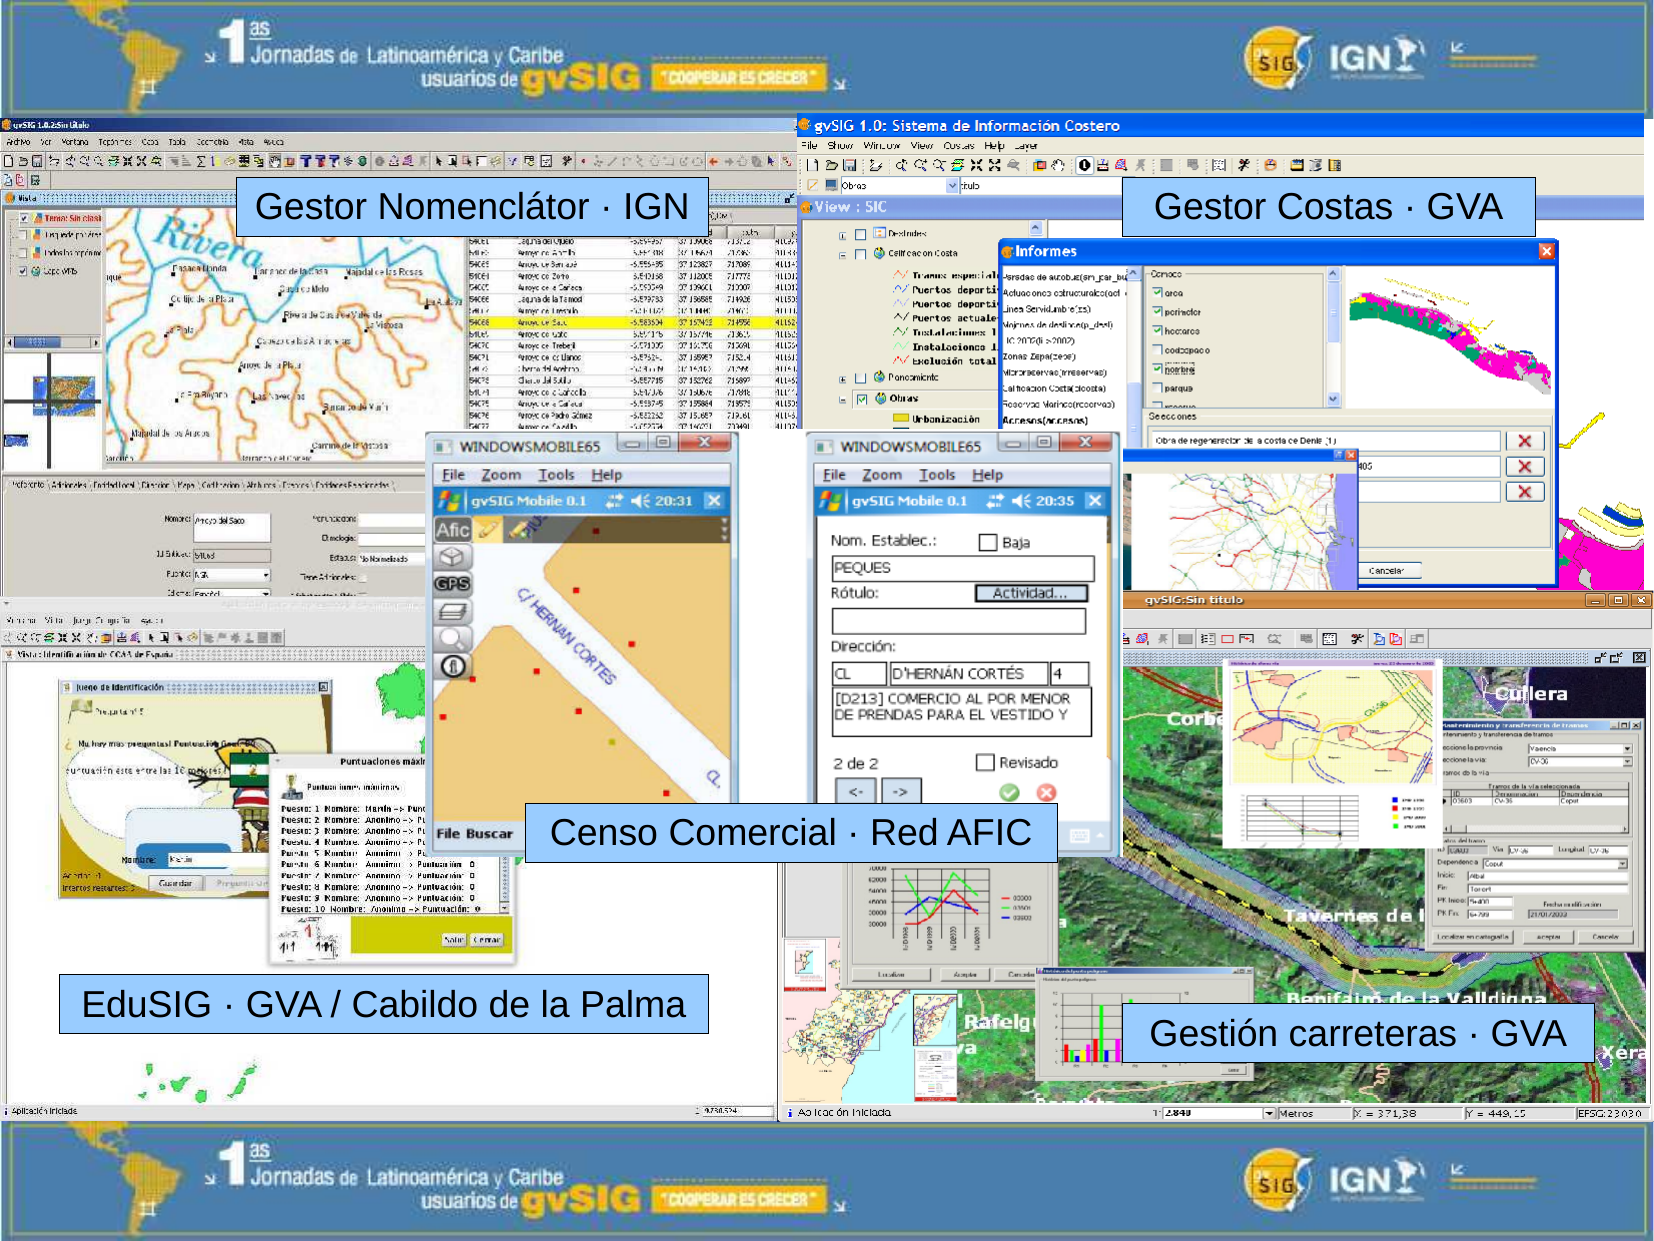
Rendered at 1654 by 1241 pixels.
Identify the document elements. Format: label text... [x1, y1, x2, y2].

text_box EduSIG · GVA / Cabildo de la Palma [59, 974, 709, 1034]
text_box Gestión carreteras · GVA [1122, 1003, 1595, 1063]
text_box Gestor Nomenclátor · IGN [236, 177, 709, 237]
text_box Censo Comercial · Red AFIC [525, 803, 1058, 863]
picture [0, 0, 1654, 1241]
text_box Gestor Costas · GVA [1122, 177, 1536, 237]
